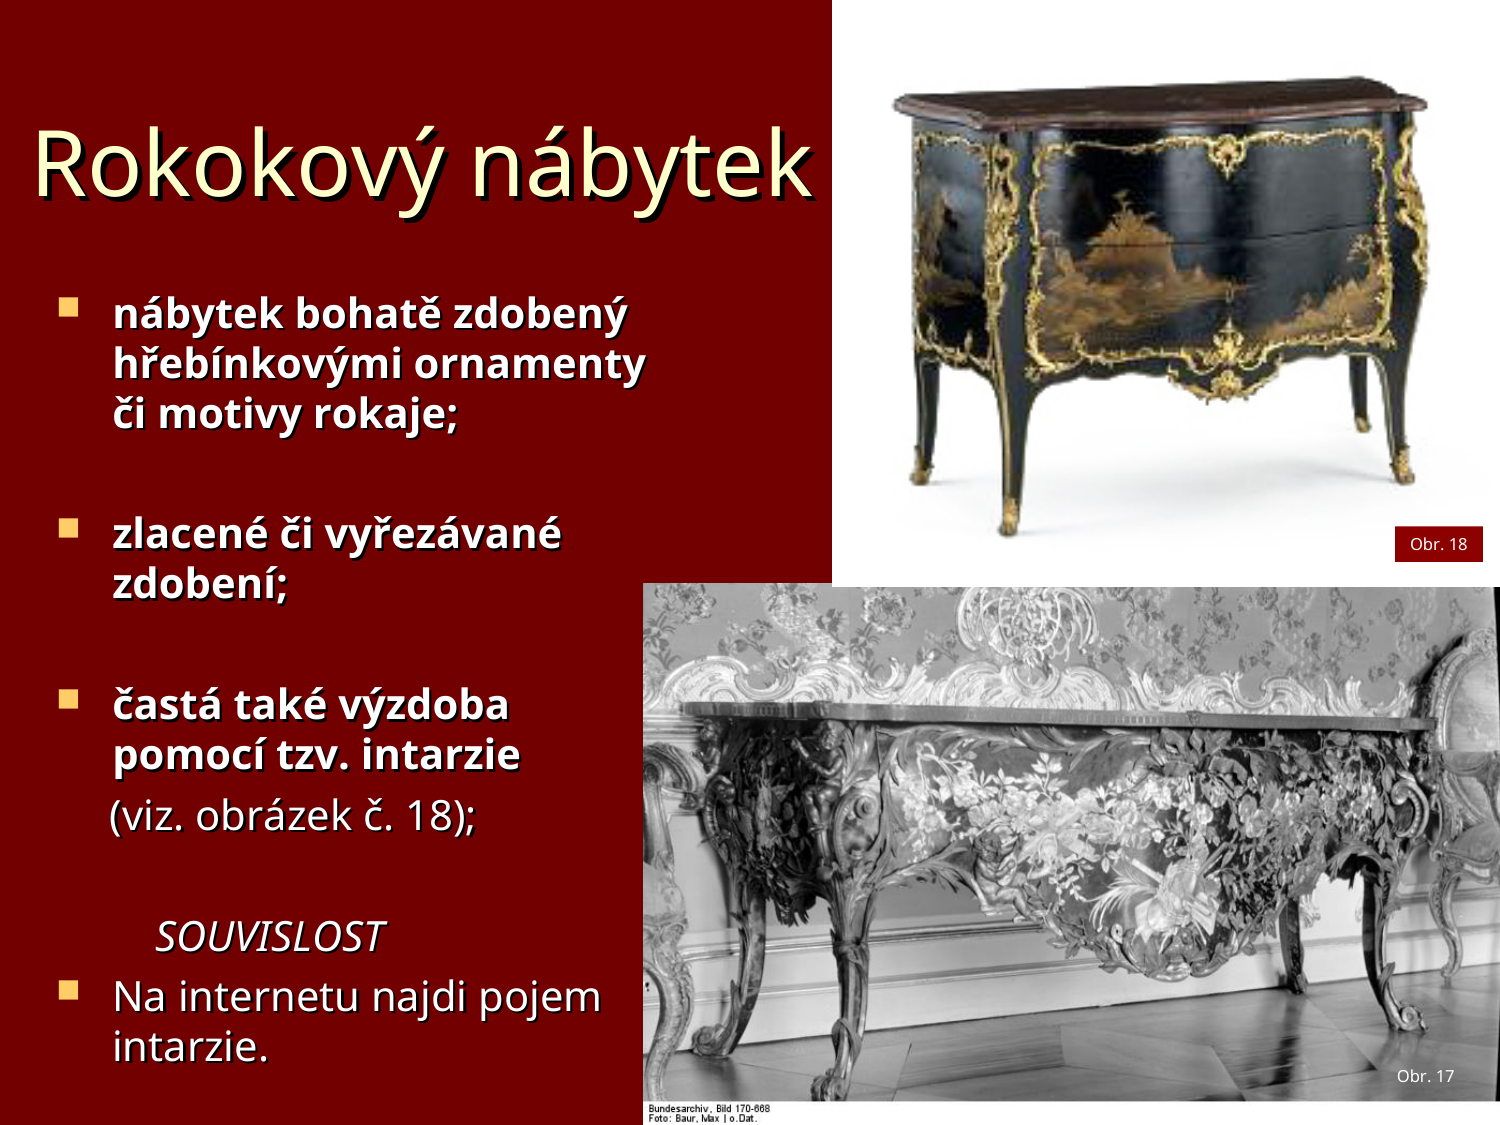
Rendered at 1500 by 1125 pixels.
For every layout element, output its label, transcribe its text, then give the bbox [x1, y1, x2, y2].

text_box Obr. 18 [1395, 526, 1483, 562]
text_box Obr. 17 [1382, 1058, 1470, 1094]
list nábytek bohatě zdobený hřebínkovými ornamenty či motivy rokaje; zlacené či vyřezávané zdobení; častá také výzdoba pomocí tzv. intarzie (viz. obrázek č. 18); SOUVISLOST Na internetu najdi pojem intarzie. [41, 278, 668, 1095]
text_box [643, 0, 1500, 1125]
title Rokokový nábytek [0, 66, 832, 254]
